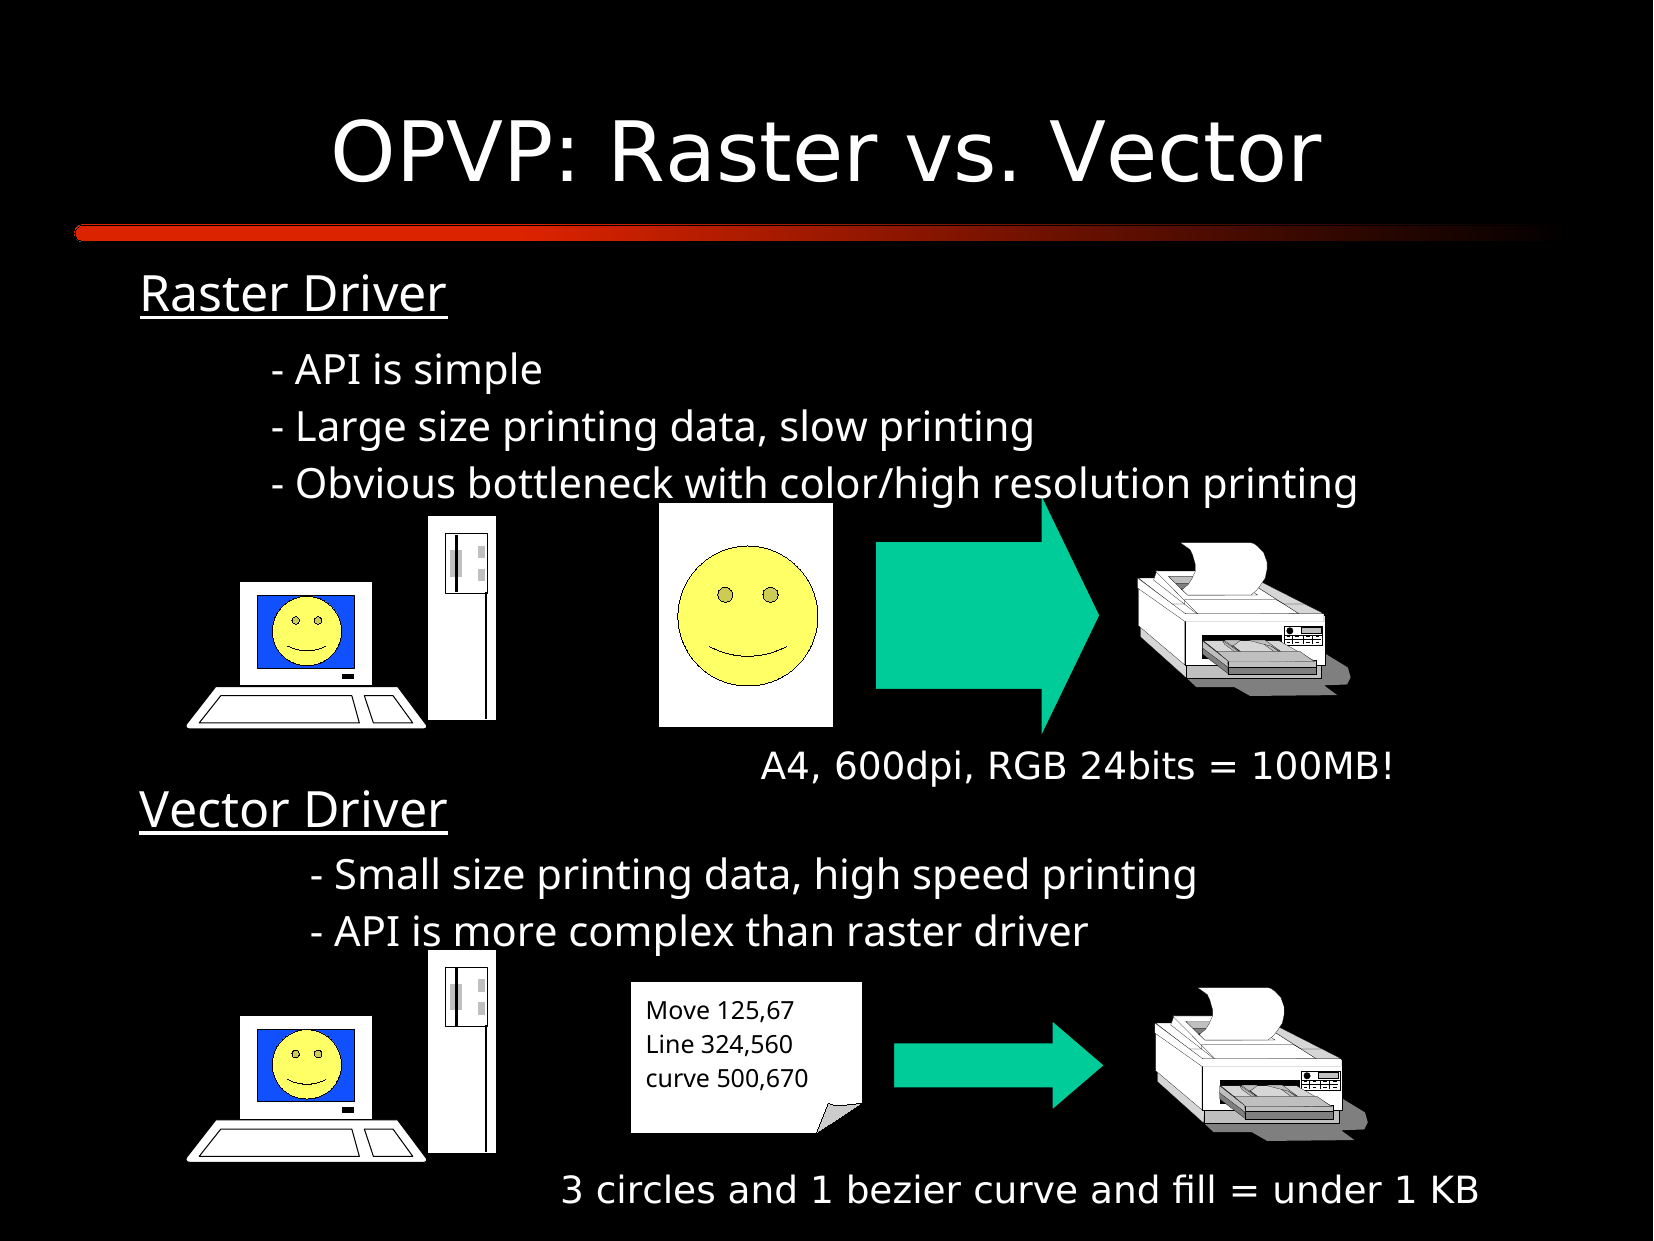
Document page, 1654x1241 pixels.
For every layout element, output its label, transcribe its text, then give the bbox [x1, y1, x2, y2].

text_box - API is simple - Large size printing data, slow printing - Obvious bottleneck with color/high resolution printing [256, 332, 1375, 519]
text_box [272, 1029, 342, 1100]
picture [184, 515, 497, 732]
picture [184, 949, 497, 1165]
text_box Move 125,67 Line 324,560 curve 500,670 [630, 981, 863, 1134]
title OPVP: Raster vs. Vector [82, 49, 1571, 257]
picture [1154, 987, 1368, 1141]
text_box Raster Driver [125, 250, 463, 335]
text_box [272, 596, 342, 666]
text_box Vector Driver [124, 766, 464, 850]
text_box A4, 600dpi, RGB 24bits = 100MB! [745, 737, 1537, 796]
text_box - Small size printing data, high speed printing - API is more complex than raster driver [295, 837, 1214, 967]
text_box [658, 519, 834, 728]
text_box 3 circles and 1 bezier curve and fill = under 1 KB [545, 1161, 1563, 1220]
picture [1137, 542, 1351, 696]
